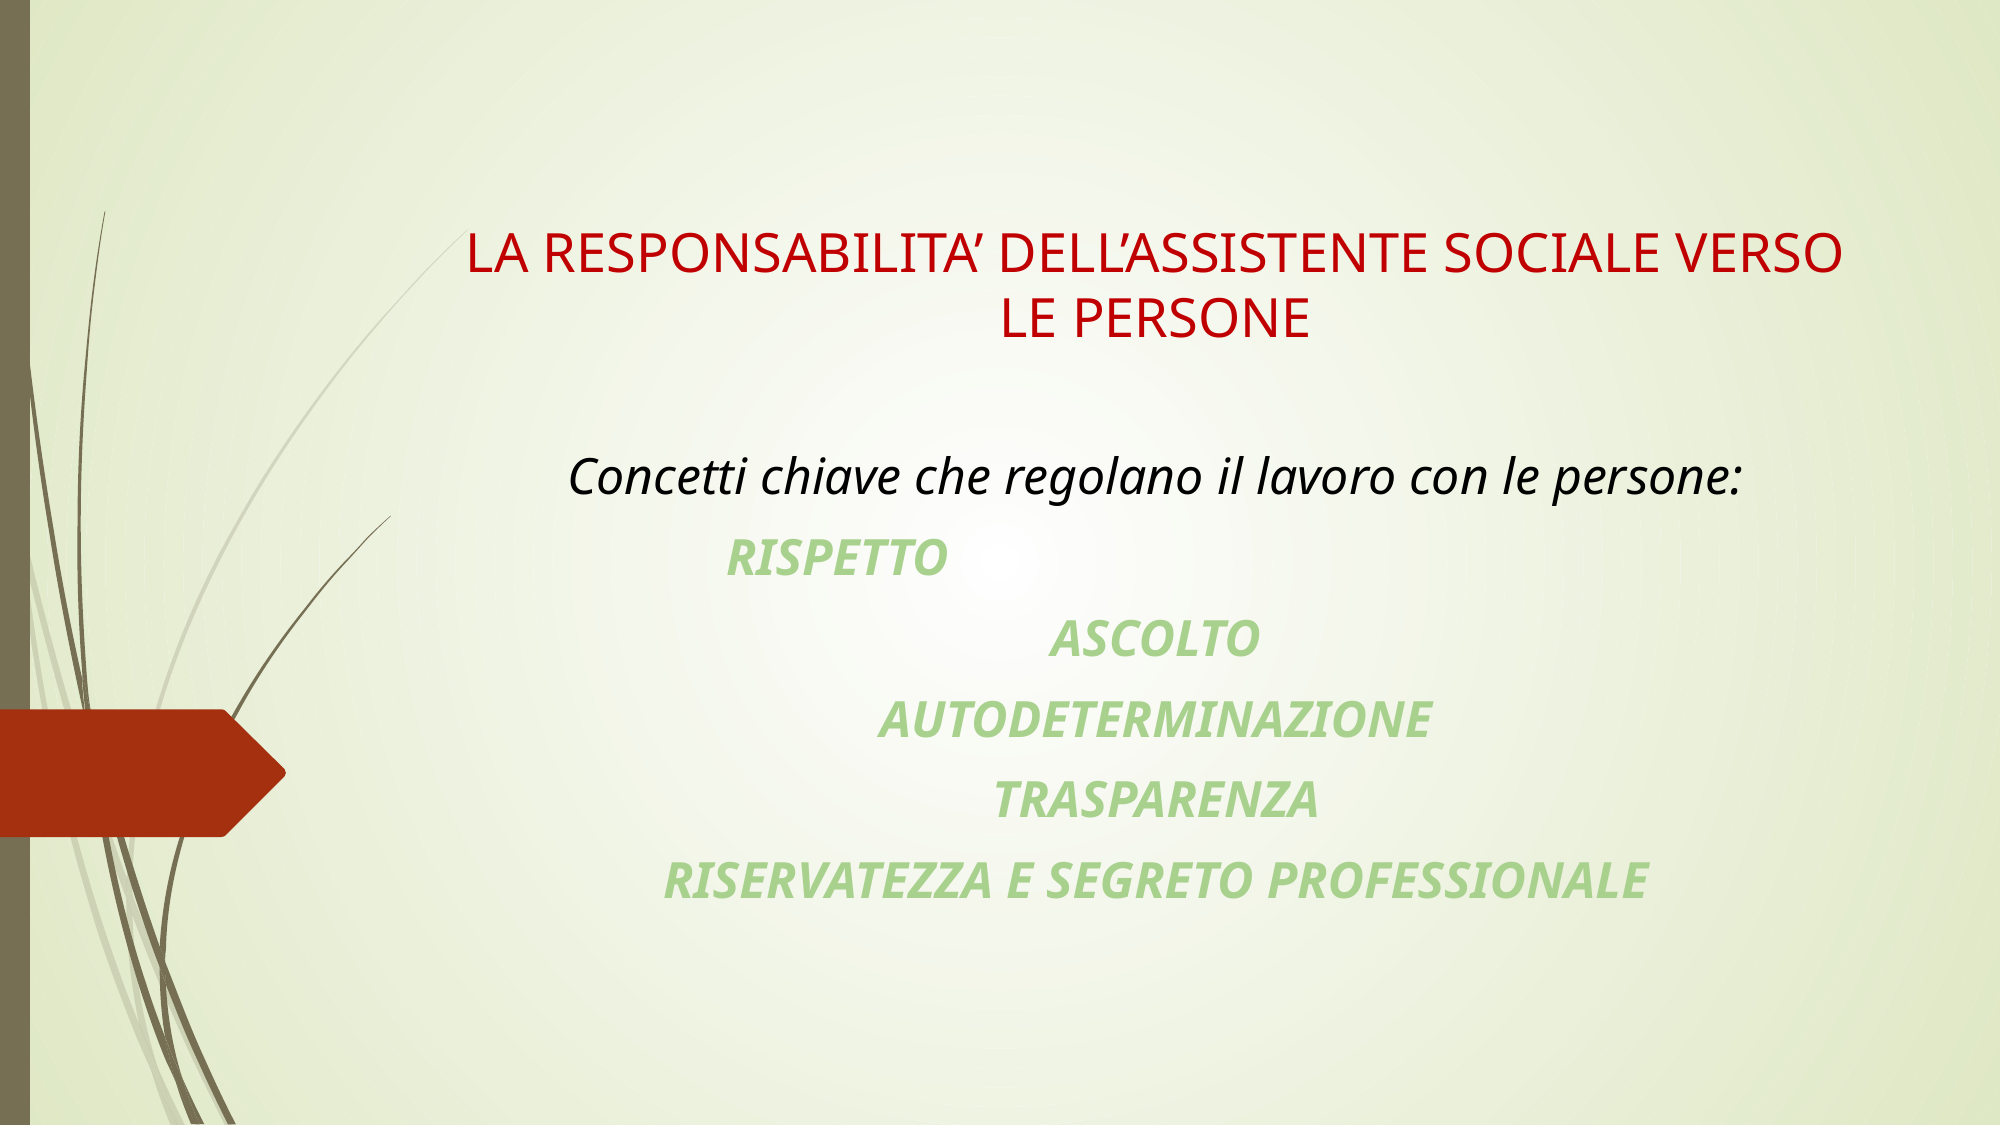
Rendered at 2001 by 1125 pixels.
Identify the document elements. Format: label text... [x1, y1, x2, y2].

title LA RESPONSABILITA’ DELL’ASSISTENTE SOCIALE VERSO LE PERSONE [424, 201, 1888, 356]
subtitle Concetti chiave che regolano il lavoro con le persone: RISPETTO ASCOLTO AUTODETERMINAZIONE TRASPARENZA RISERVATEZZA E SEGRETO PROFESSIONALE [424, 356, 1888, 969]
